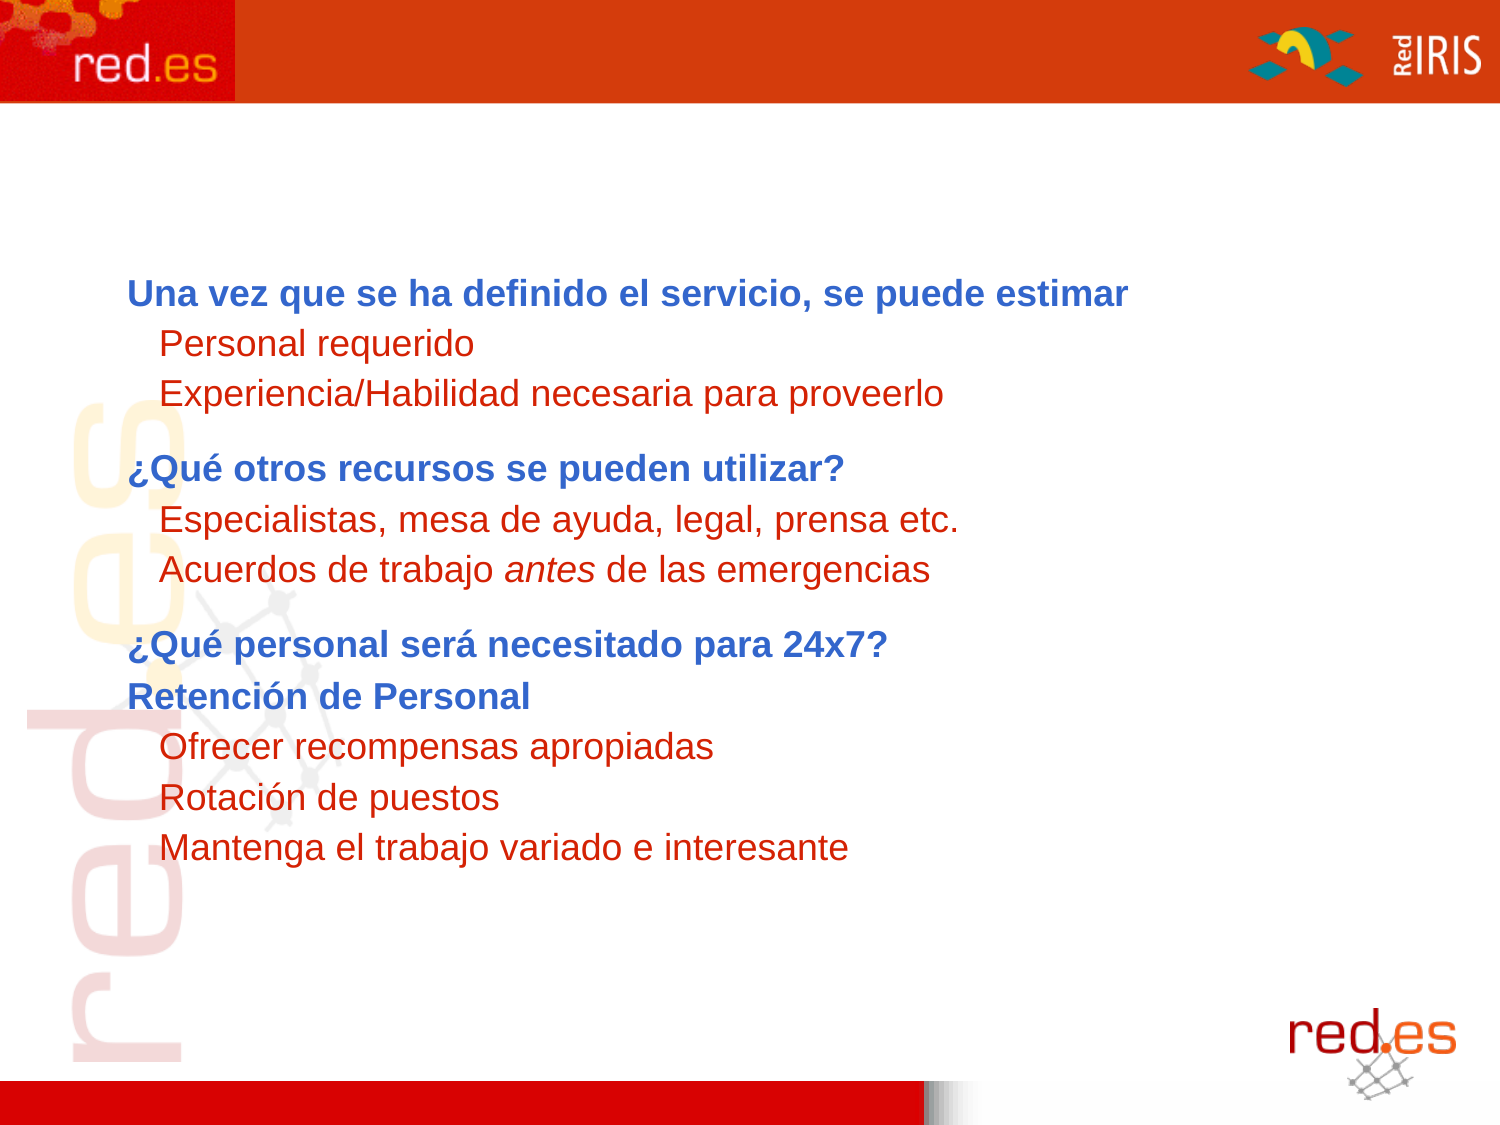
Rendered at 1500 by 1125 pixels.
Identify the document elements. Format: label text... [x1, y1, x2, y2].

picture [0, 0, 235, 101]
picture [1248, 27, 1481, 87]
picture [0, 1008, 1500, 1125]
list Una vez que se ha definido el servicio, se puede estimar Personal requerido Experiencia/Habilidad necesaria para proveerlo ¿Qué otros recursos se pueden utilizar? Especialistas, mesa de ayuda, legal, prensa etc. Acuerdos de trabajo antes de las emergencias ¿Qué personal será necesitado para 24x7? Retención de Personal Ofrecer recompensas apropiadas Rotación de puestos Mantenga el trabajo variado e interesante [112, 267, 1388, 1004]
picture [27, 400, 345, 1062]
